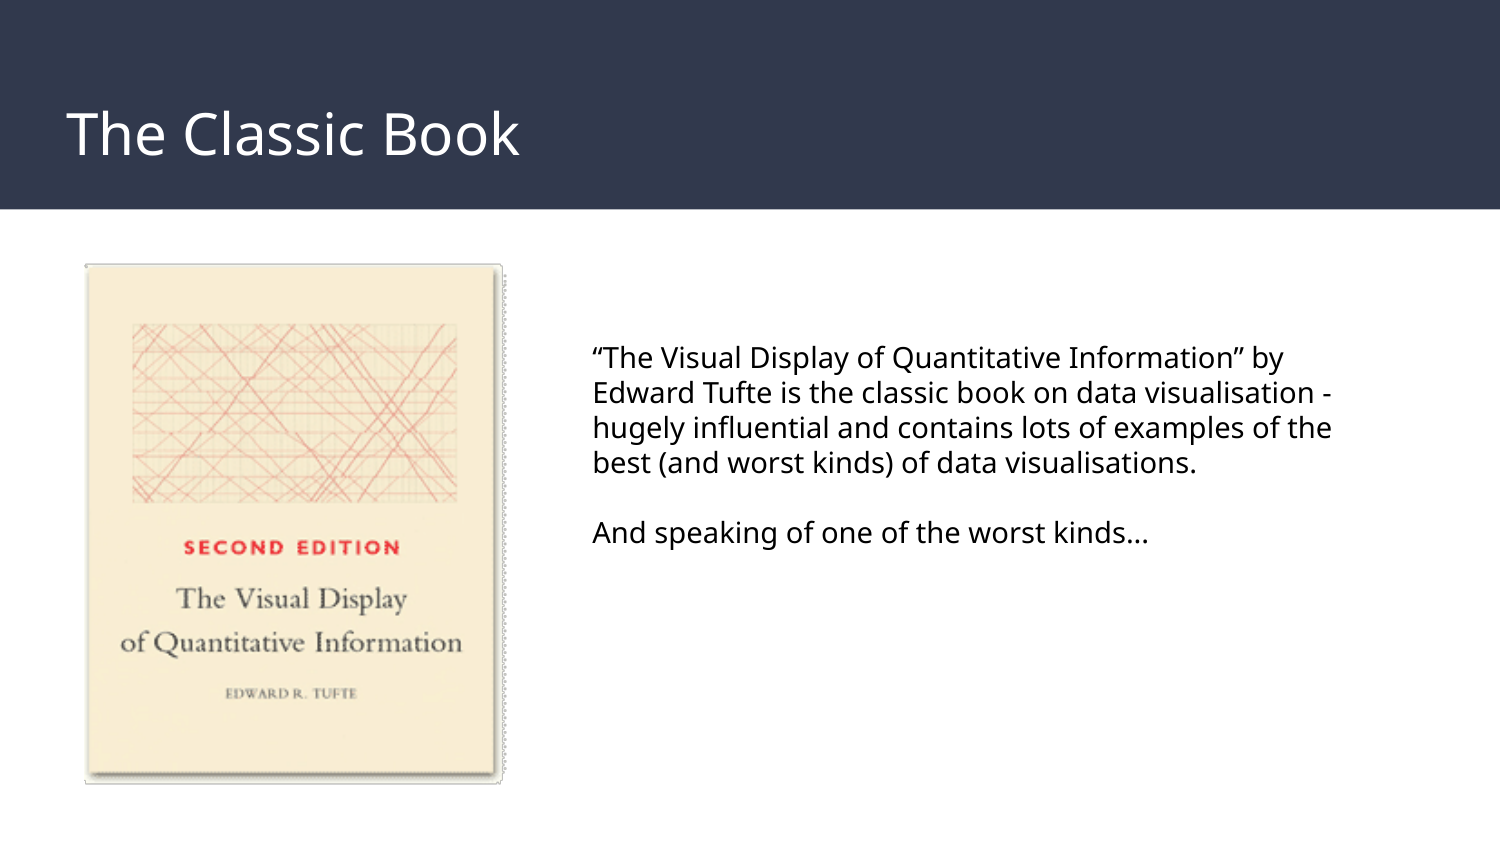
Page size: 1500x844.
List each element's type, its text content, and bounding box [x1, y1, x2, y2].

text_box “The Visual Display of Quantitative Information” by Edward Tufte is the classic book on data visualisation - hugely influential and contains lots of examples of the best (and worst kinds) of data visualisations. And speaking of one of the worst kinds... [577, 324, 1400, 732]
title The Classic Book [51, 82, 1449, 185]
picture [84, 250, 510, 788]
